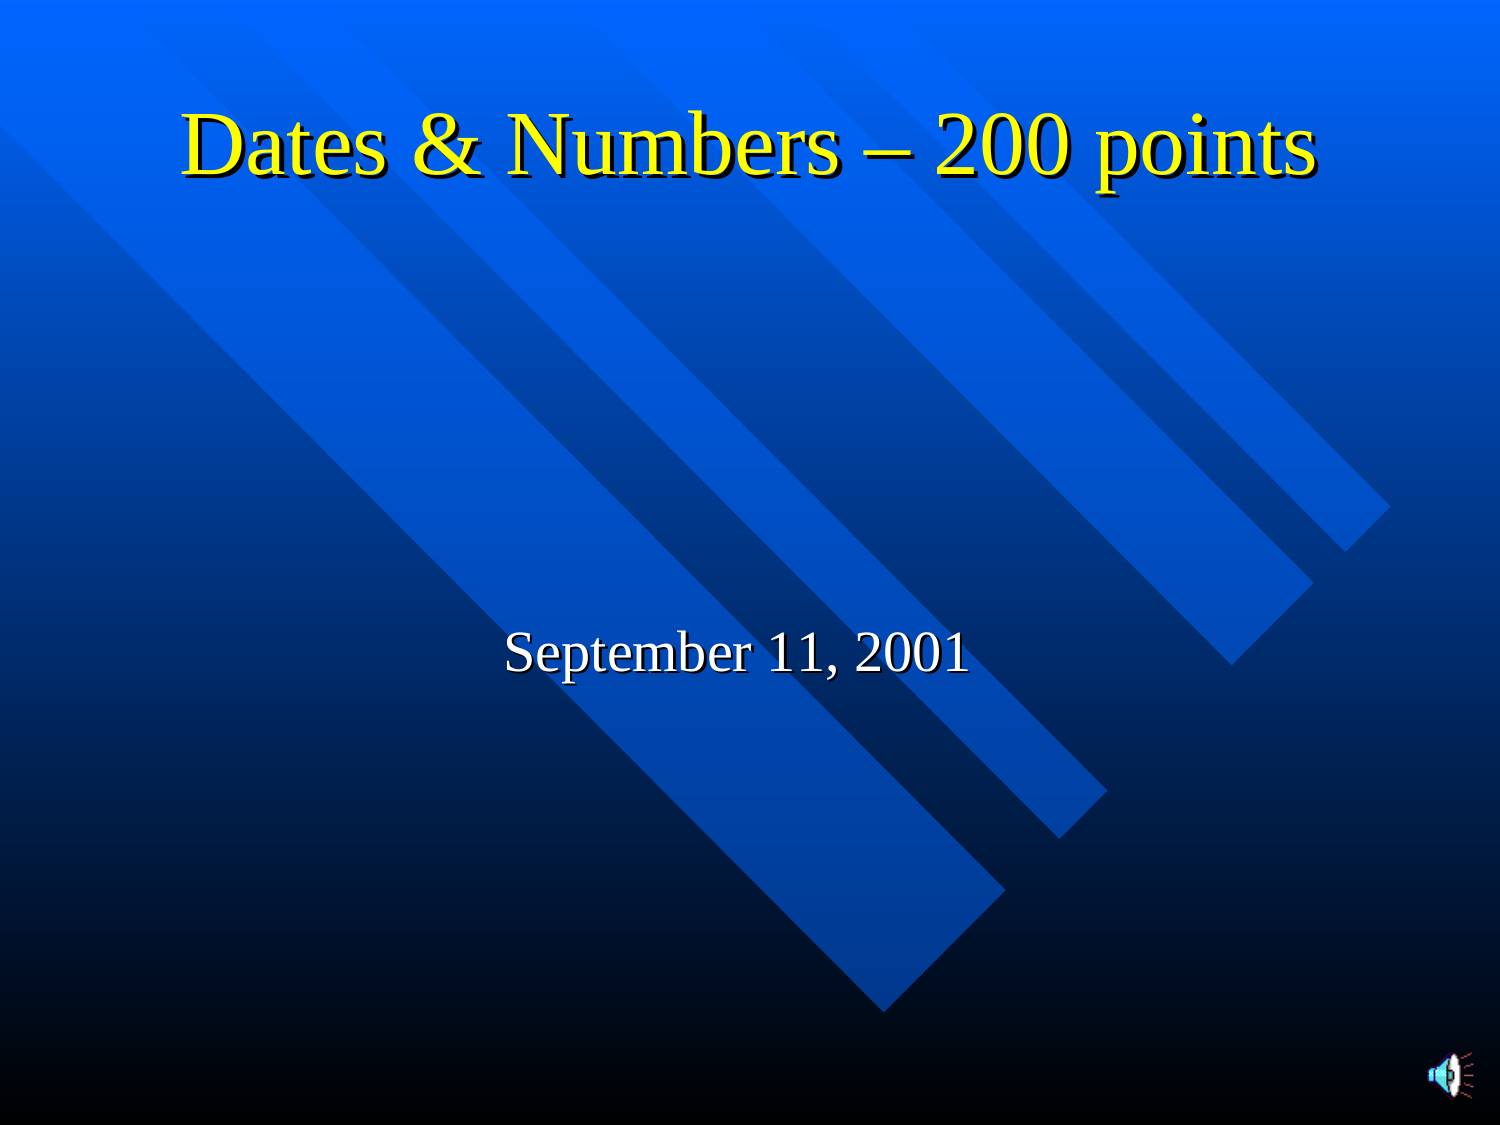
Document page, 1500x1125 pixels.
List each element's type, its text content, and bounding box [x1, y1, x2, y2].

title Dates & Numbers – 200 points [112, 37, 1388, 238]
table_header September 11, 2001 [125, 313, 1350, 983]
picture [1426, 1051, 1477, 1102]
